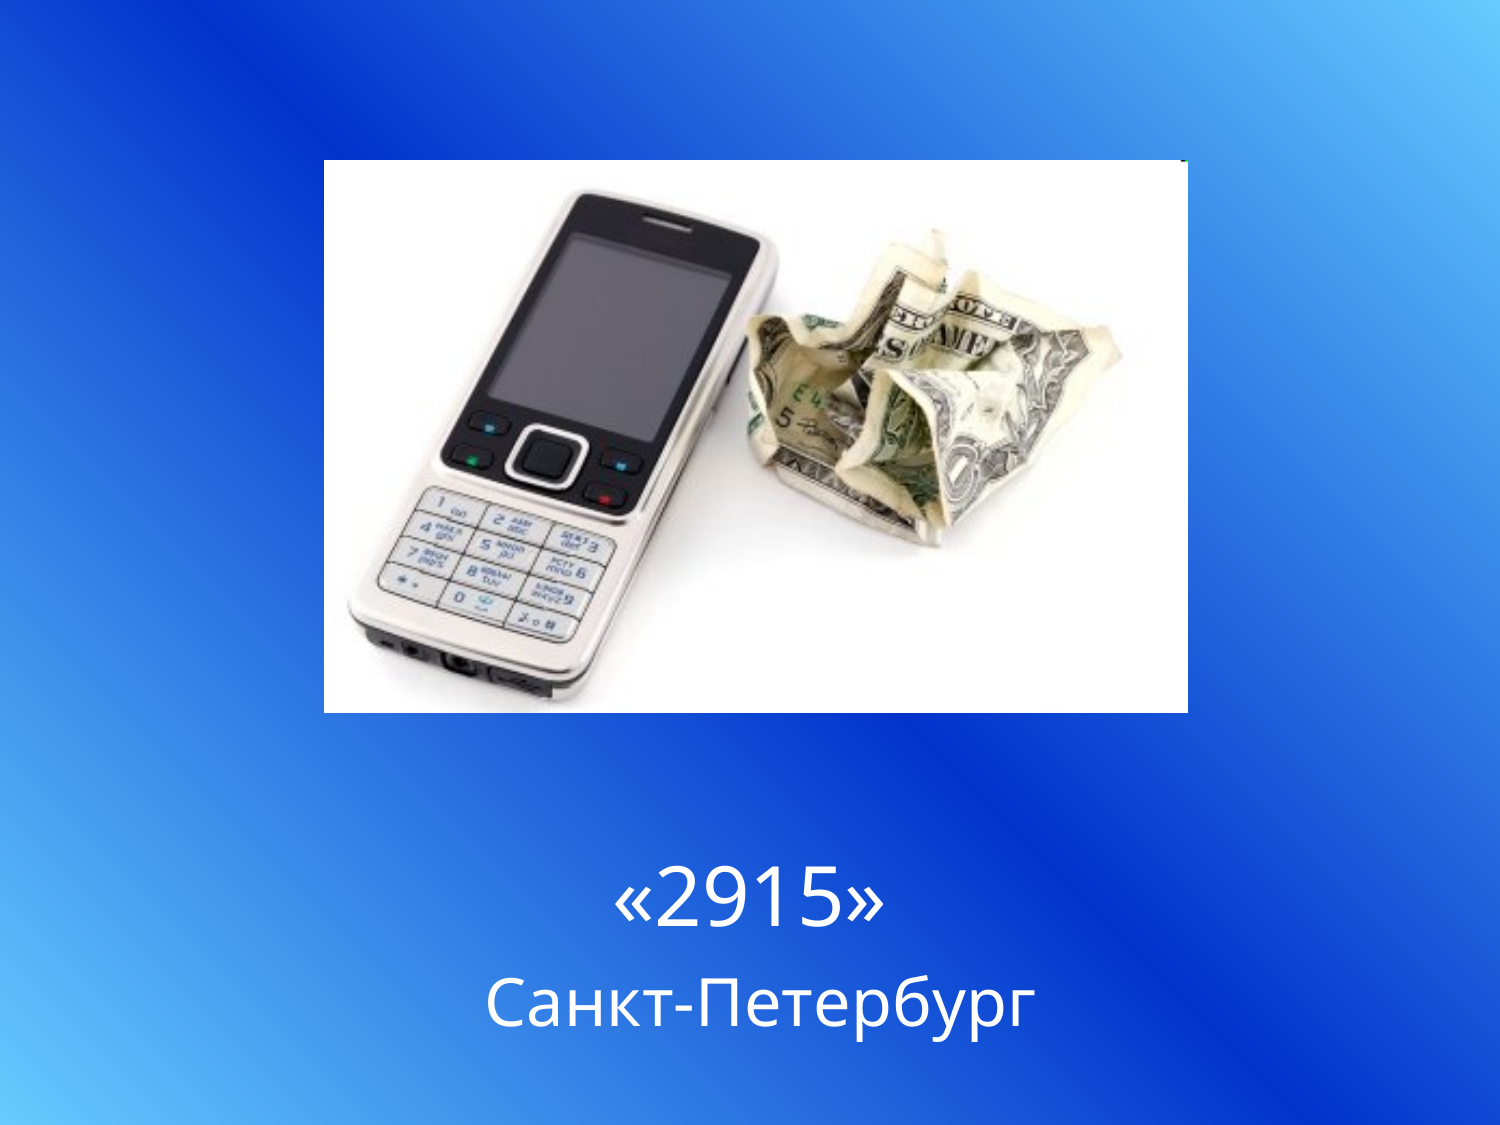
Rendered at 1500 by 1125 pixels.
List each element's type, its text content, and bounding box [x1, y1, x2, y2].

picture [324, 160, 1188, 713]
text_box «2915» Санкт-Петербург [112, 822, 1388, 1064]
